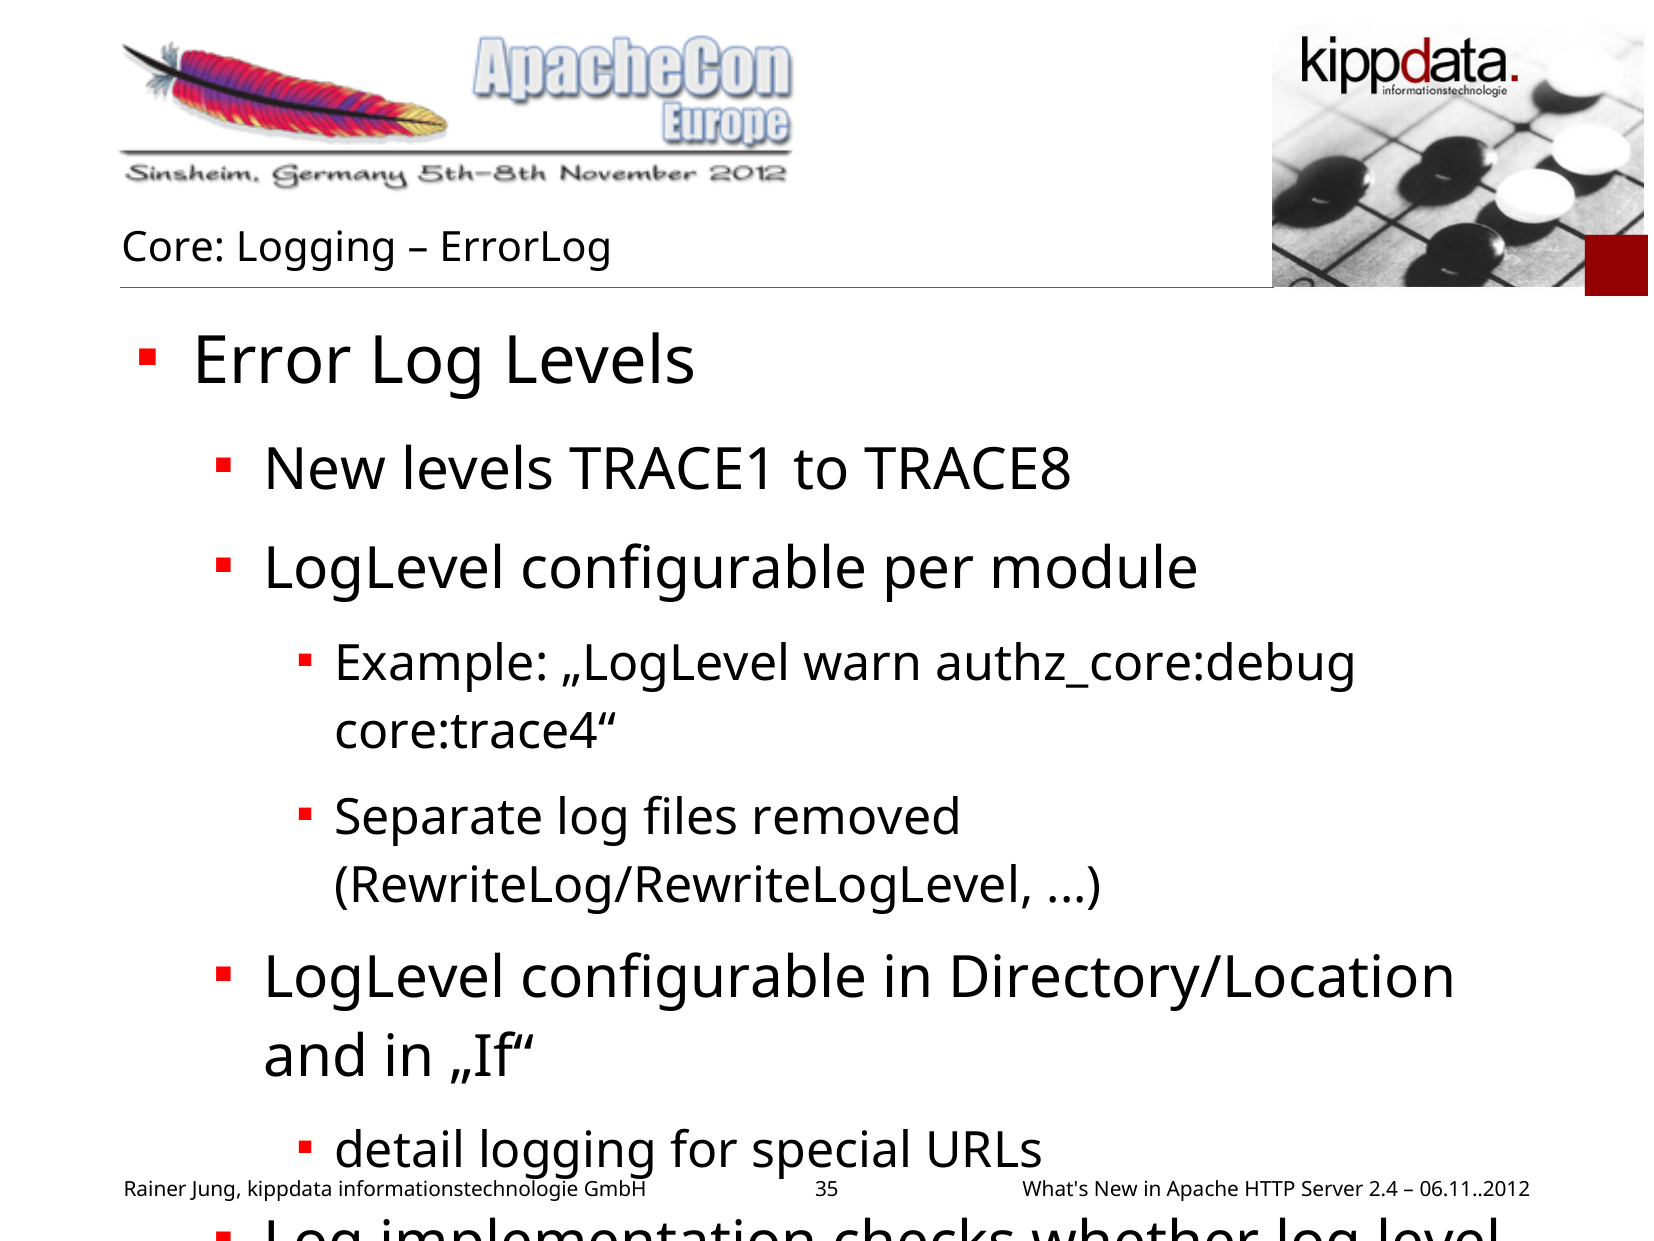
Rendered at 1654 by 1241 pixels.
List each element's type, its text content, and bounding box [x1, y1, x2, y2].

list Error Log Levels New levels TRACE1 to TRACE8 LogLevel configurable per module Example: „LogLevel warn authz_core:debug core:trace4“ Separate log files removed (RewriteLog/RewriteLogLevel, ...) LogLevel configurable in Directory/Location and in „If“ detail logging for special URLs Log implementation checks whether log level is active no message formatting if log level is not active Lots of new Trace log messages in the core! [121, 312, 1534, 1150]
picture [113, 32, 797, 195]
picture [1272, 5, 1648, 302]
title Core: Logging – ErrorLog [121, 204, 1242, 286]
